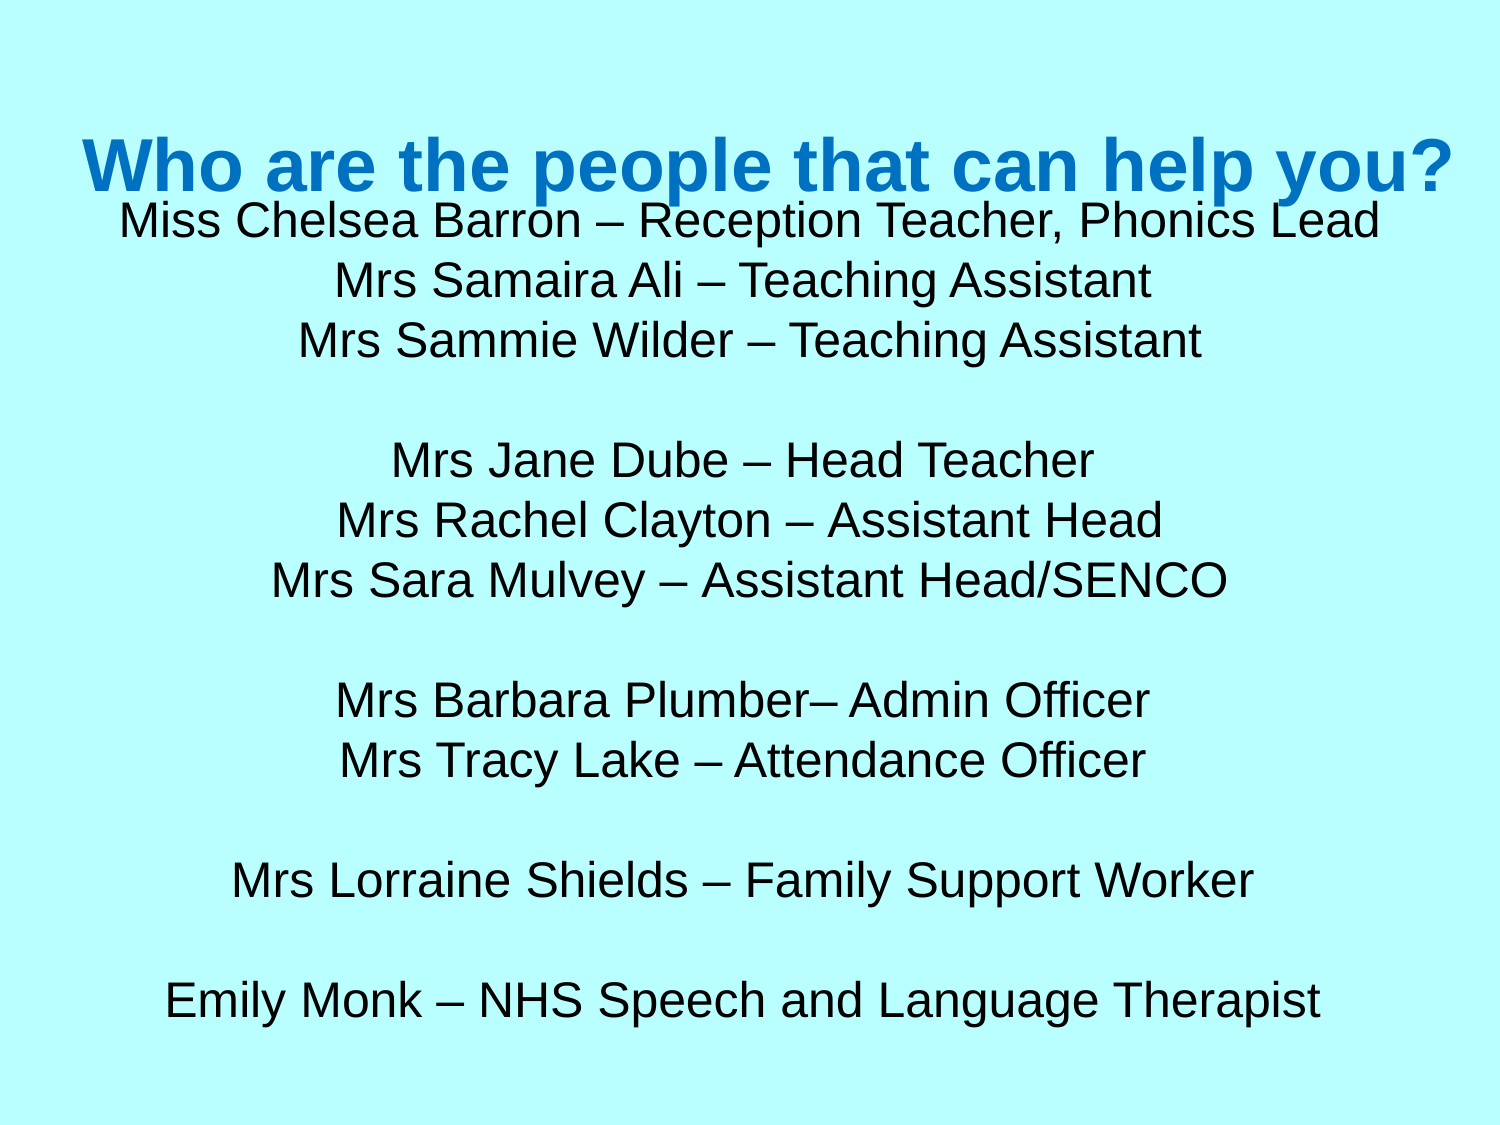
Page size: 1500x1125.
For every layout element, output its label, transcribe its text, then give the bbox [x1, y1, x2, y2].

text_box Miss Chelsea Barron – Reception Teacher, Phonics Lead Mrs Samaira Ali – Teaching Assistant Mrs Sammie Wilder – Teaching Assistant Mrs Jane Dube – Head Teacher Mrs Rachel Clayton – Assistant Head Mrs Sara Mulvey – Assistant Head/SENCO Mrs Barbara Plumber– Admin Officer Mrs Tracy Lake – Attendance Officer Mrs Lorraine Shields – Family Support Worker Emily Monk – NHS Speech and Language Therapist [26, 179, 1474, 1044]
title Who are the people that can help you? [54, 108, 1484, 180]
